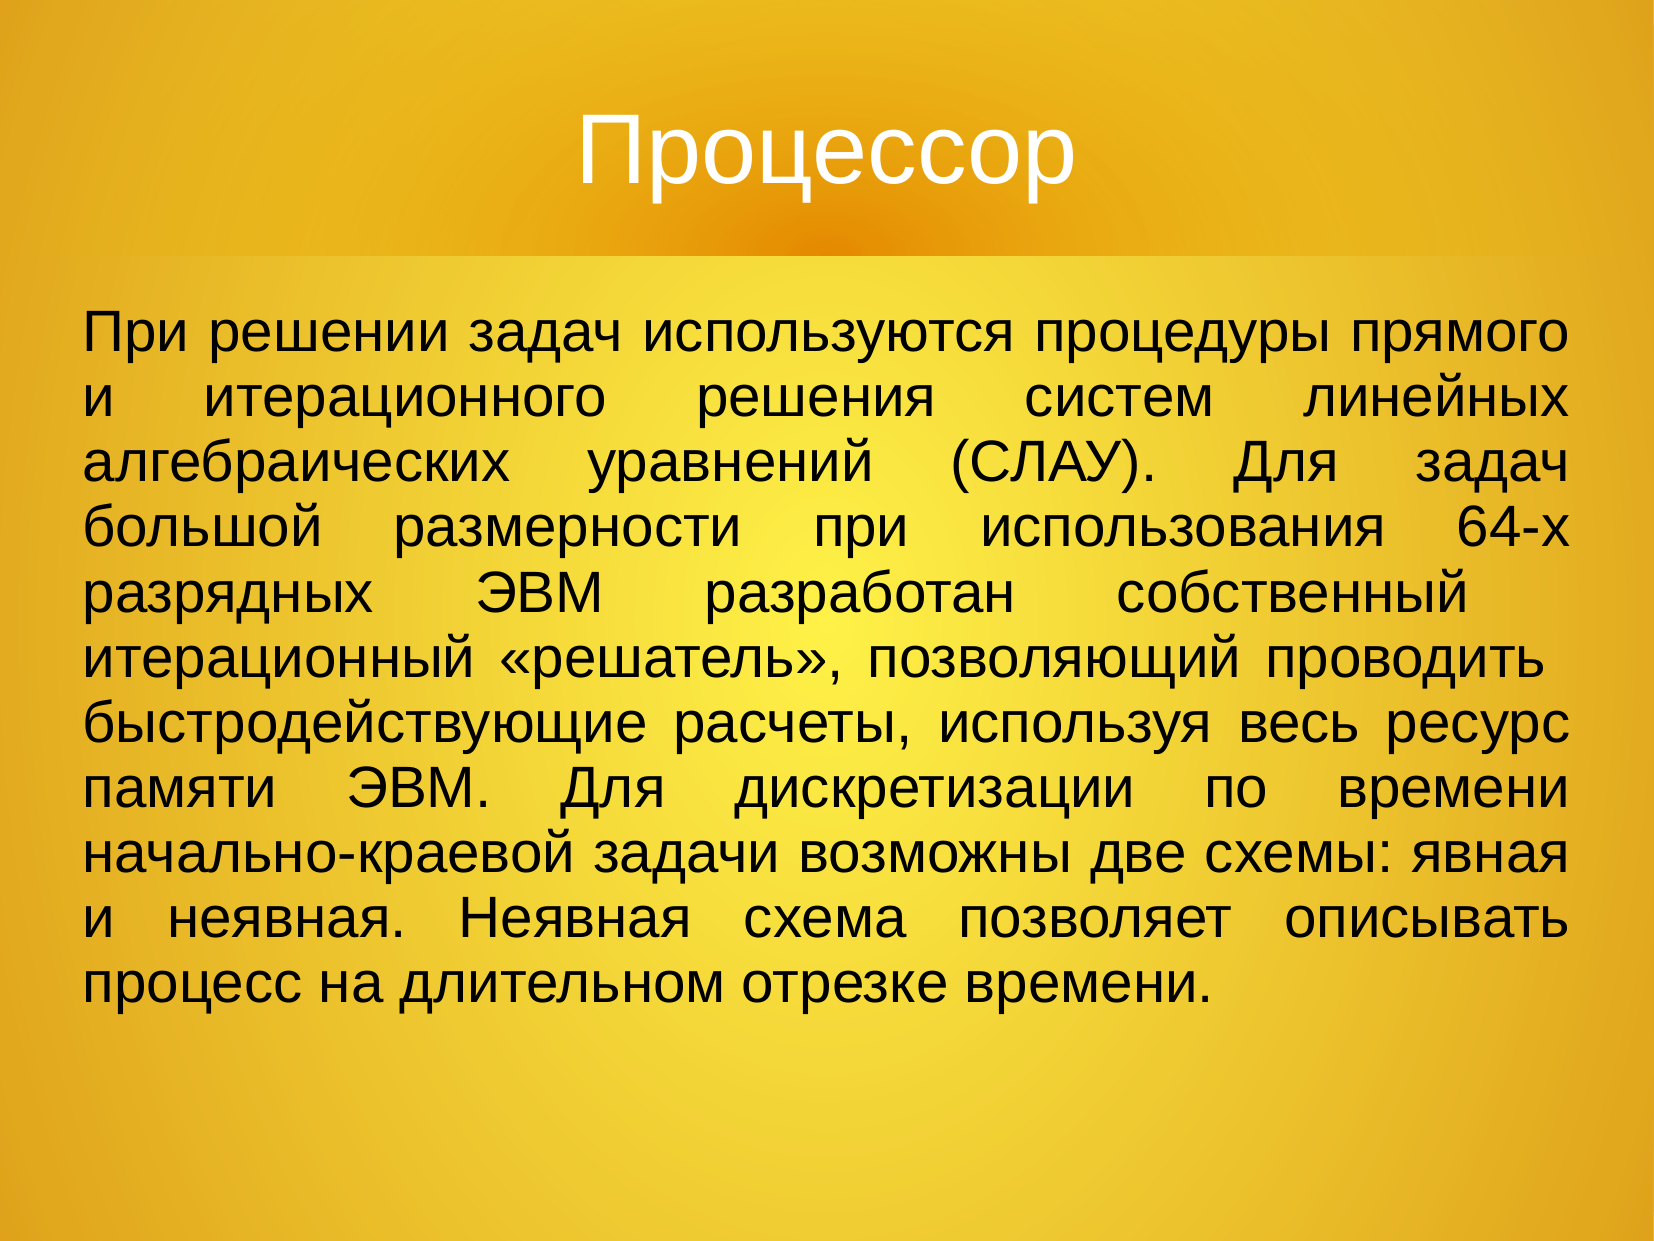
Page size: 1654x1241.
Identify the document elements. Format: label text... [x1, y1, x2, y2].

title Процессор [82, 38, 1571, 261]
list При решении задач используются процедуры прямого и итерационного решения систем линейных алгебраических уравнений (СЛАУ). Для задач большой размерности при использования 64-х разрядных ЭВМ разработан собственный итерационный «решатель», позволяющий проводить быстродействующие расчеты, используя весь ресурс памяти ЭВМ. Для дискретизации по времени начально-краевой задачи возможны две схемы: явная и неявная. Неявная схема позволяет описывать процесс на длительном отрезке времени. [82, 299, 1571, 1019]
